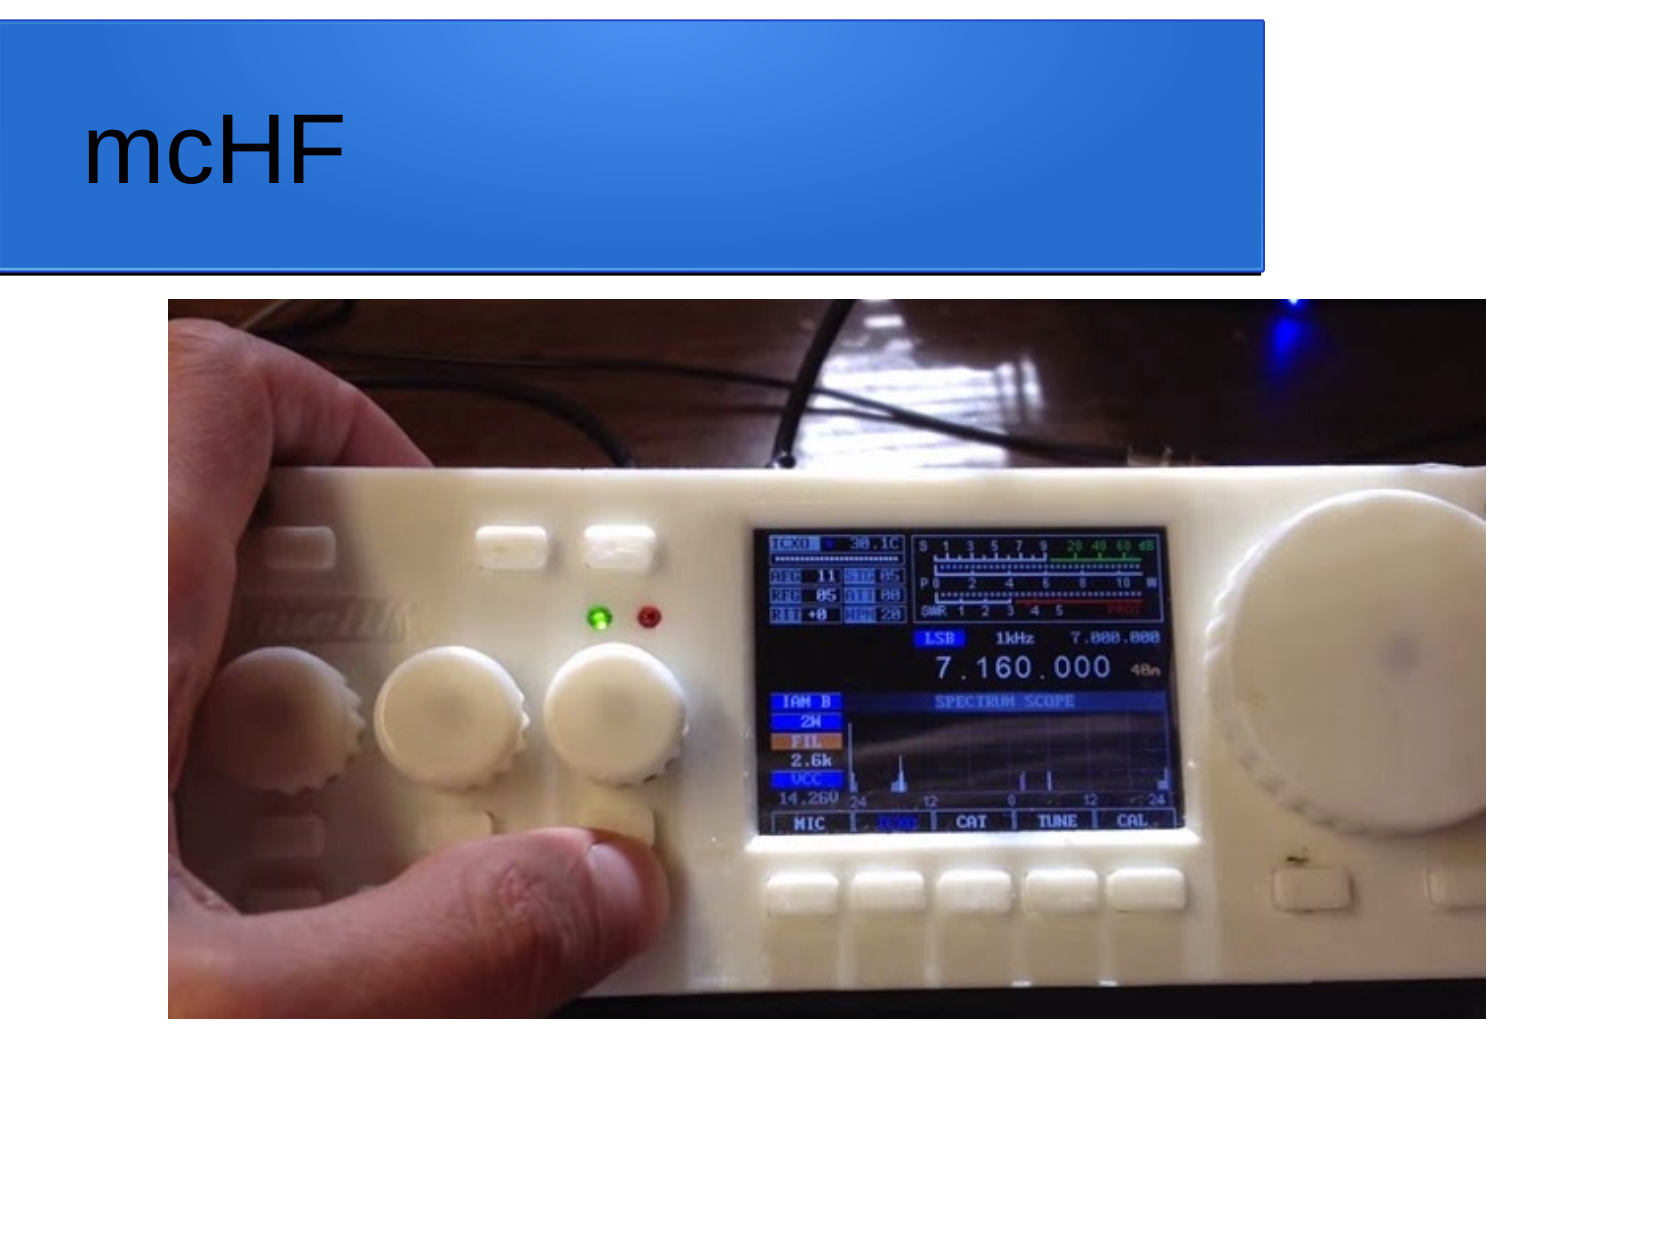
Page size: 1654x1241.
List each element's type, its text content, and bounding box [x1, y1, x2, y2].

picture [168, 299, 1486, 1019]
title mcHF [82, 47, 1235, 252]
